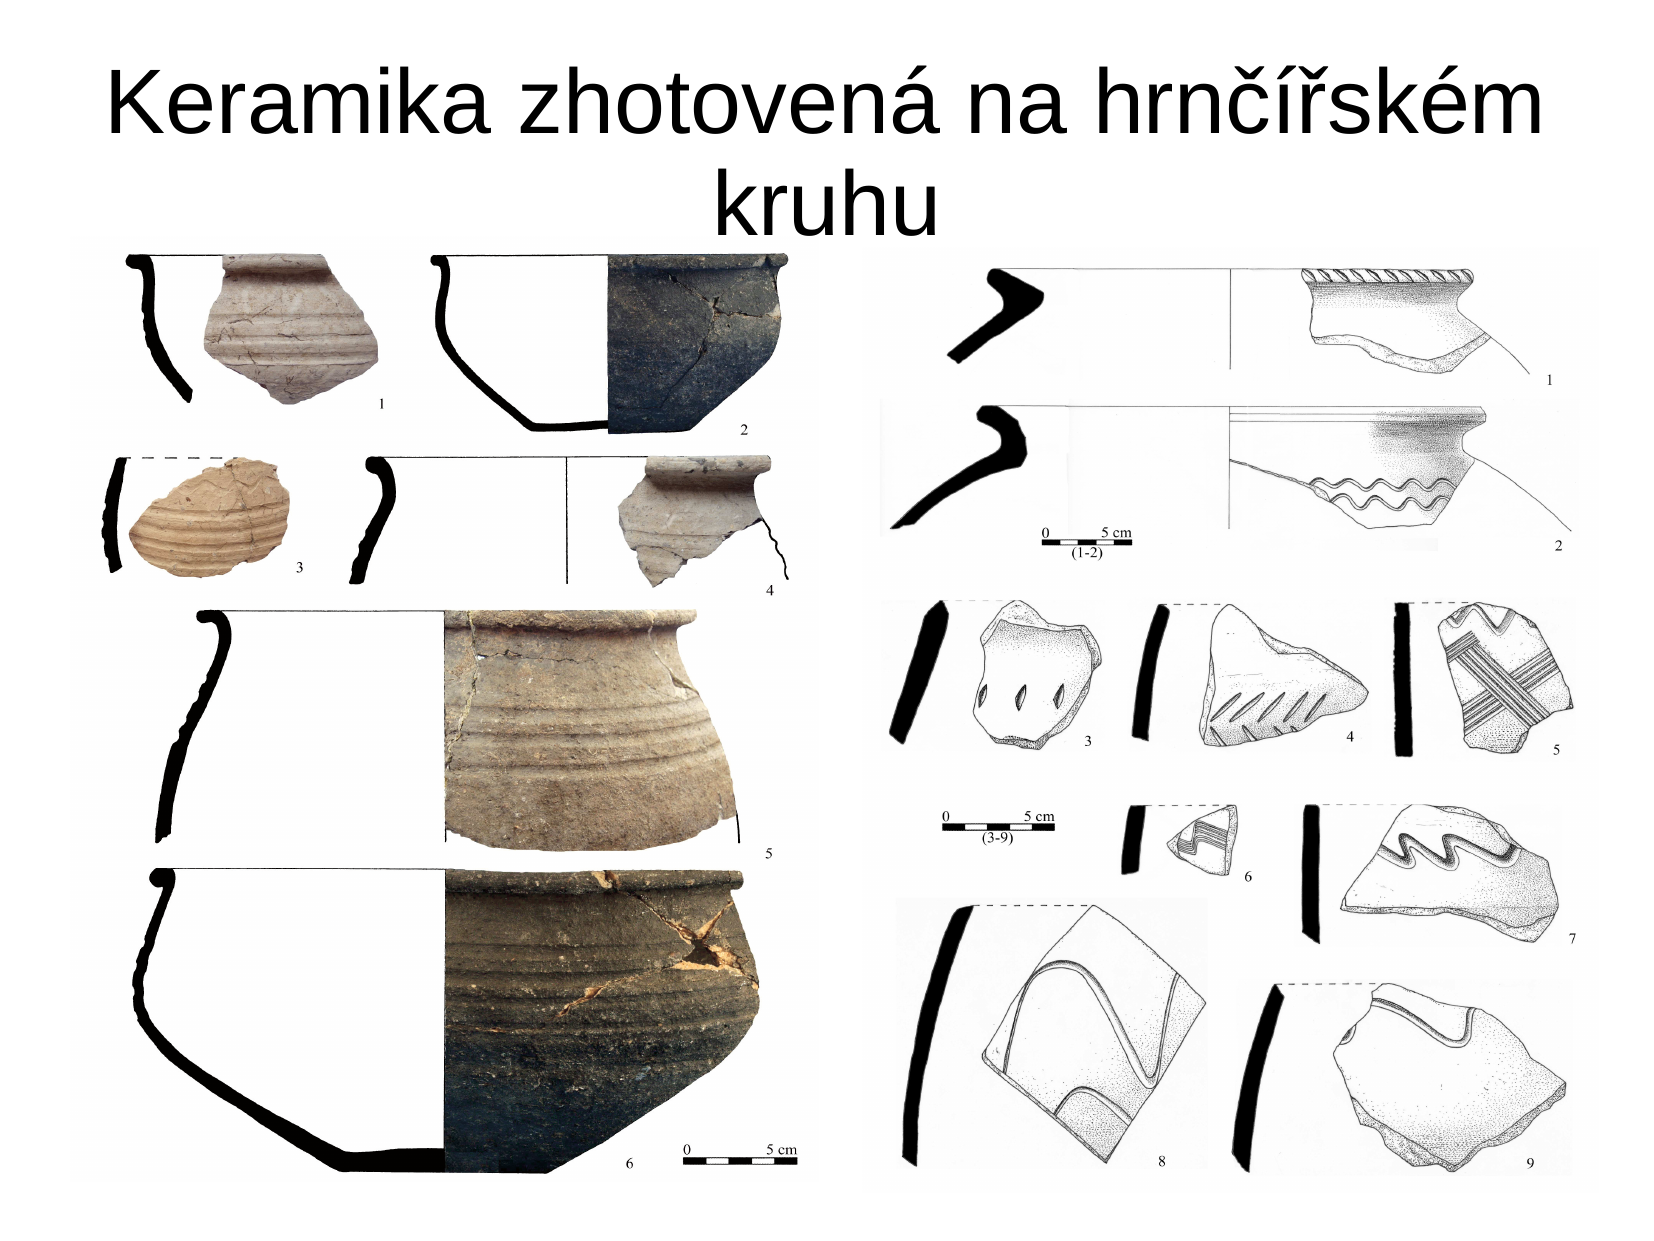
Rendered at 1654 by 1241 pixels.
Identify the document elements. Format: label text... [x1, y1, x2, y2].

title Keramika zhotovená na hrnčířském kruhu [82, 49, 1571, 257]
picture [70, 236, 819, 1182]
picture [862, 247, 1599, 1193]
